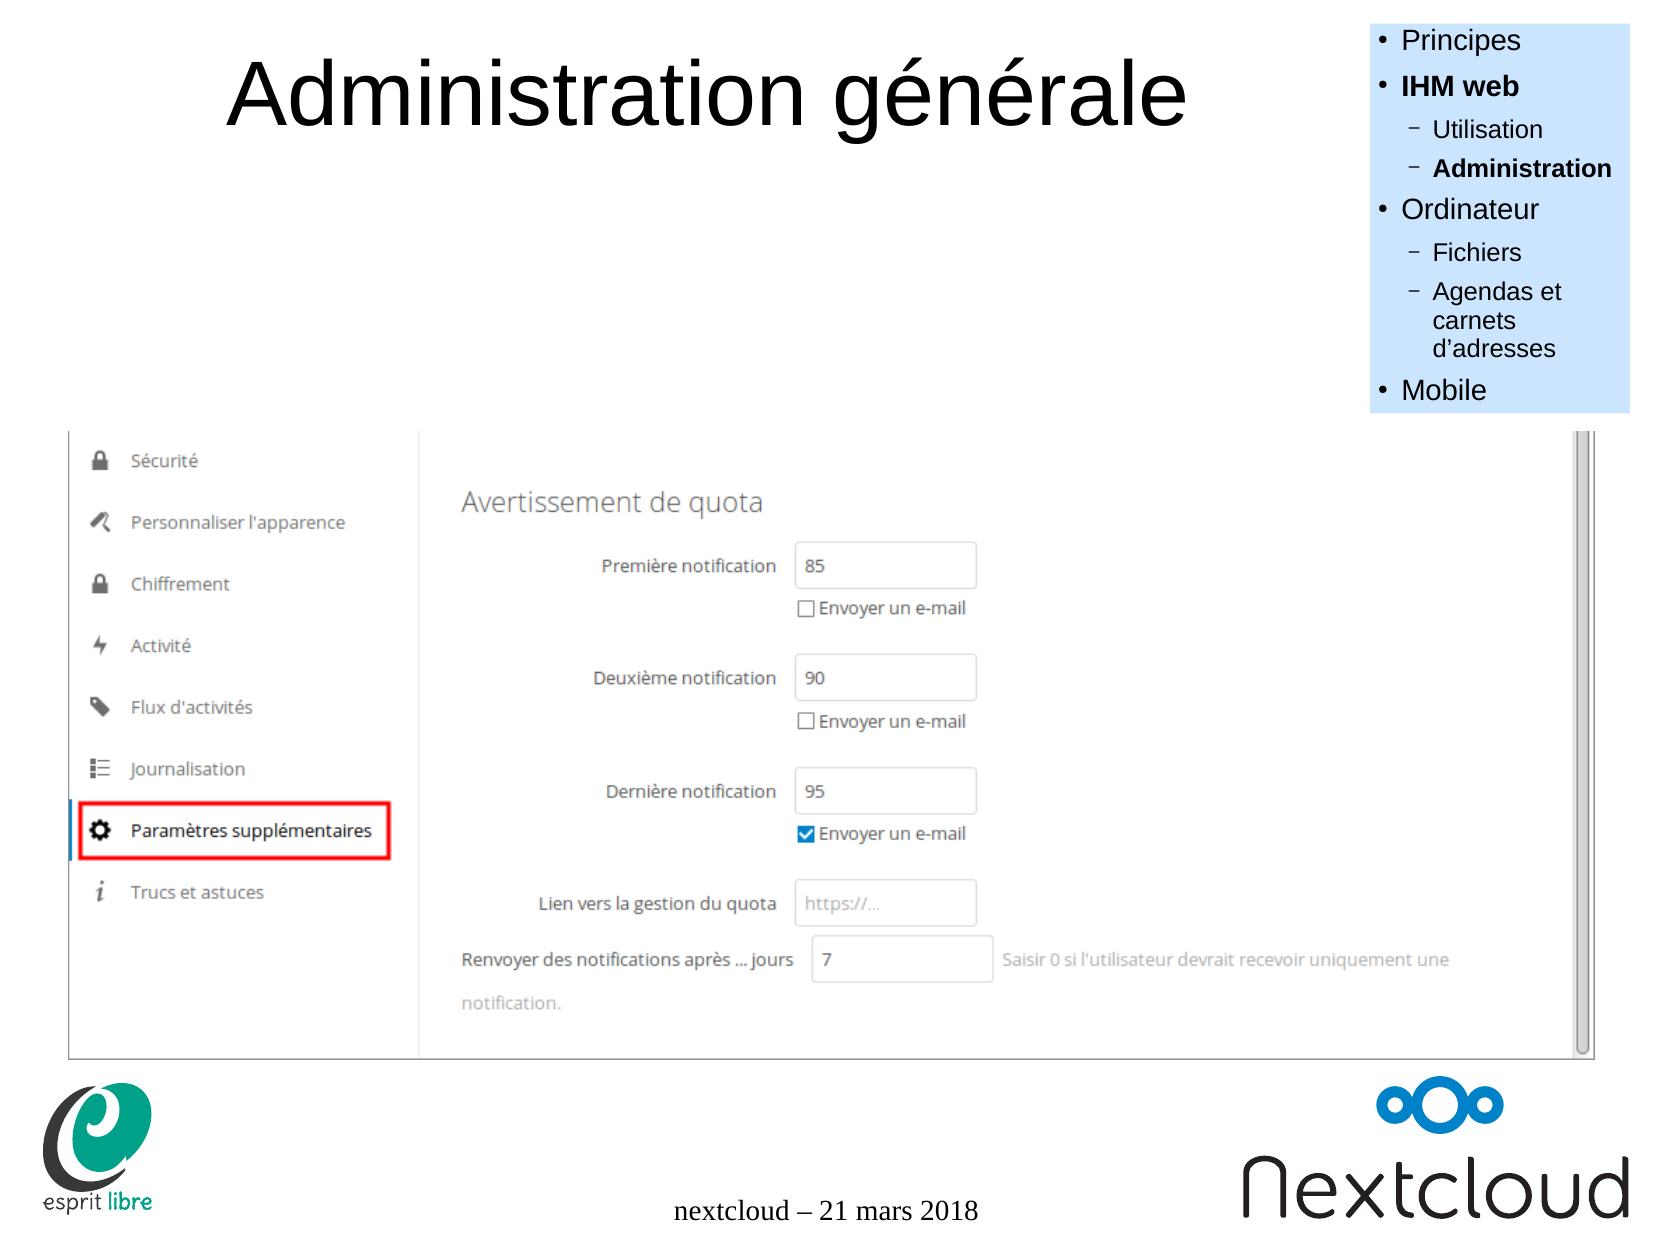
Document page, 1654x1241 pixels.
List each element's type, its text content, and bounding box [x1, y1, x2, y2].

picture [68, 431, 1595, 1060]
list Principes IHM web Utilisation Administration Ordinateur Fichiers Agendas et carnets d’adresses Mobile [1370, 23, 1630, 414]
title Administration générale [0, 0, 1453, 198]
